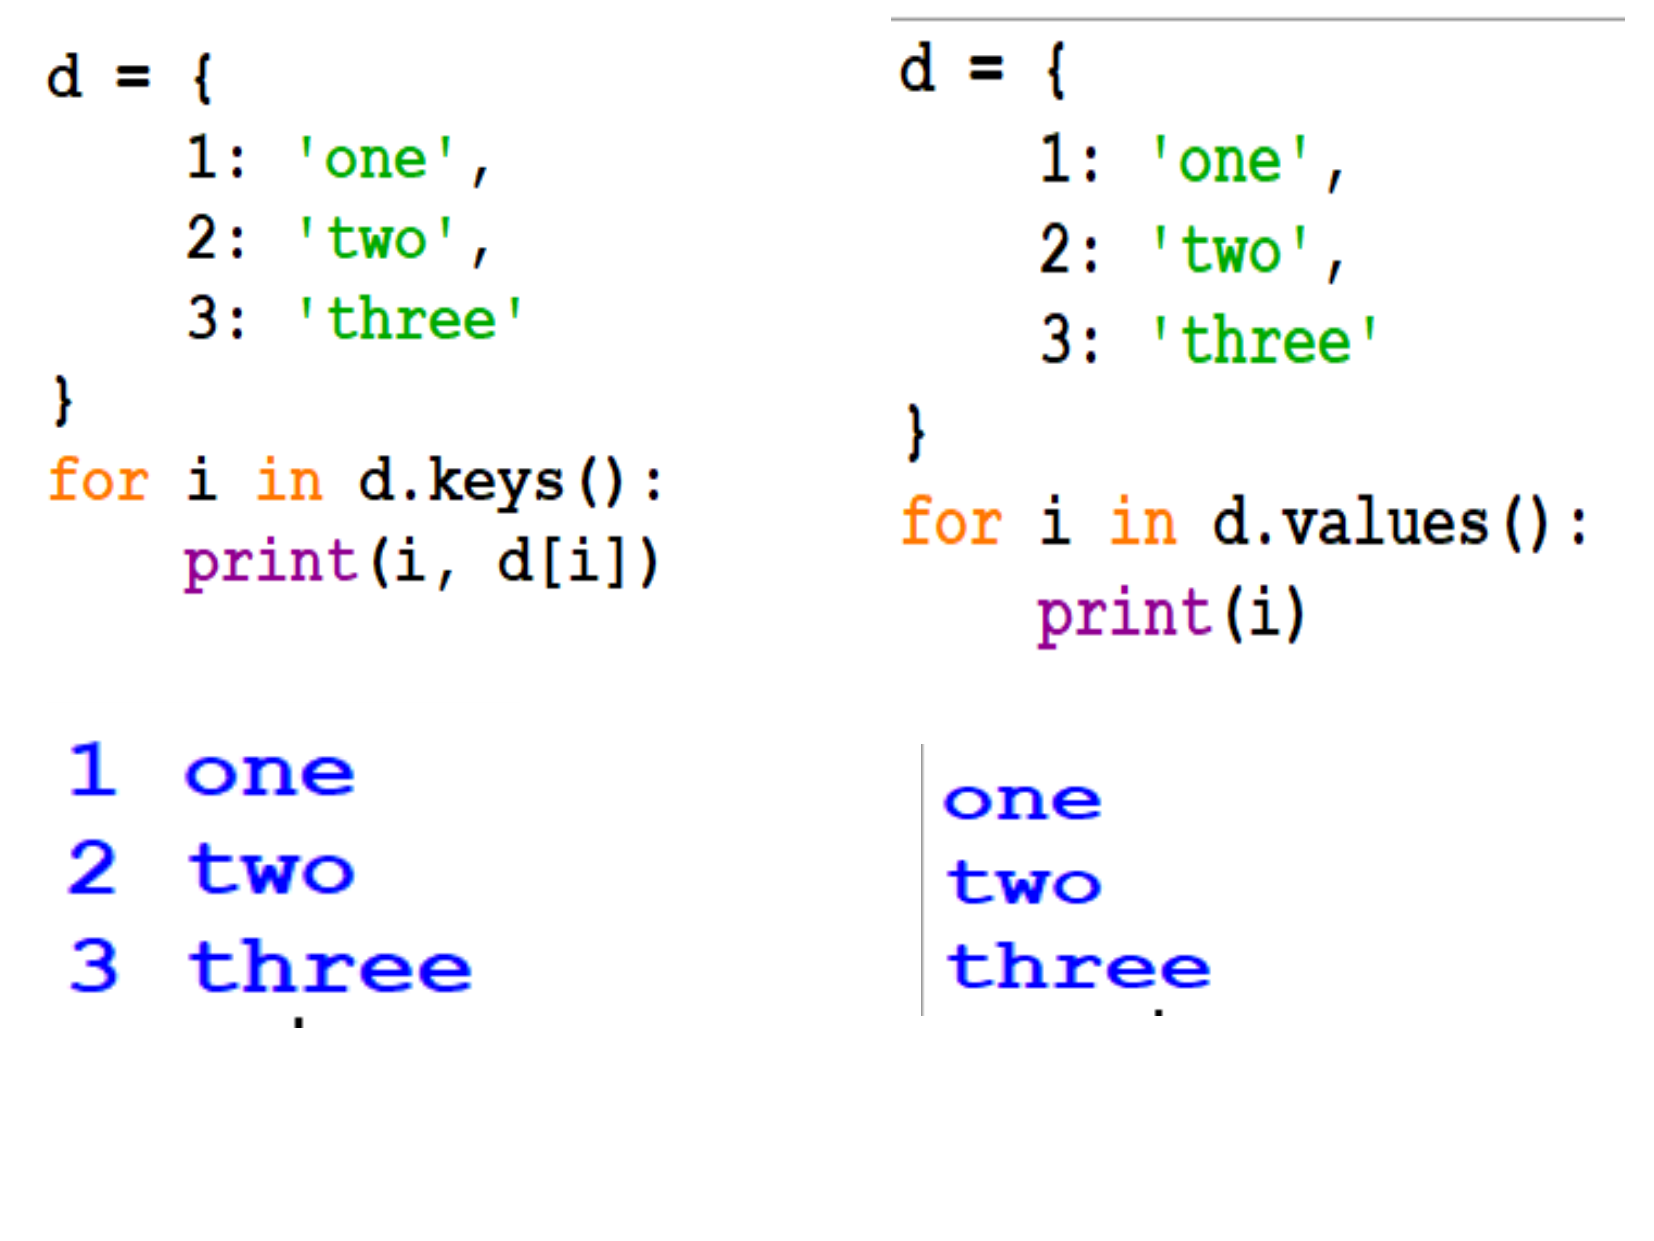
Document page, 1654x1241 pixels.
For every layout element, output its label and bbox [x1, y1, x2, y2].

picture [891, 16, 1625, 703]
picture [47, 701, 520, 1028]
picture [36, 38, 756, 662]
picture [921, 744, 1252, 1016]
